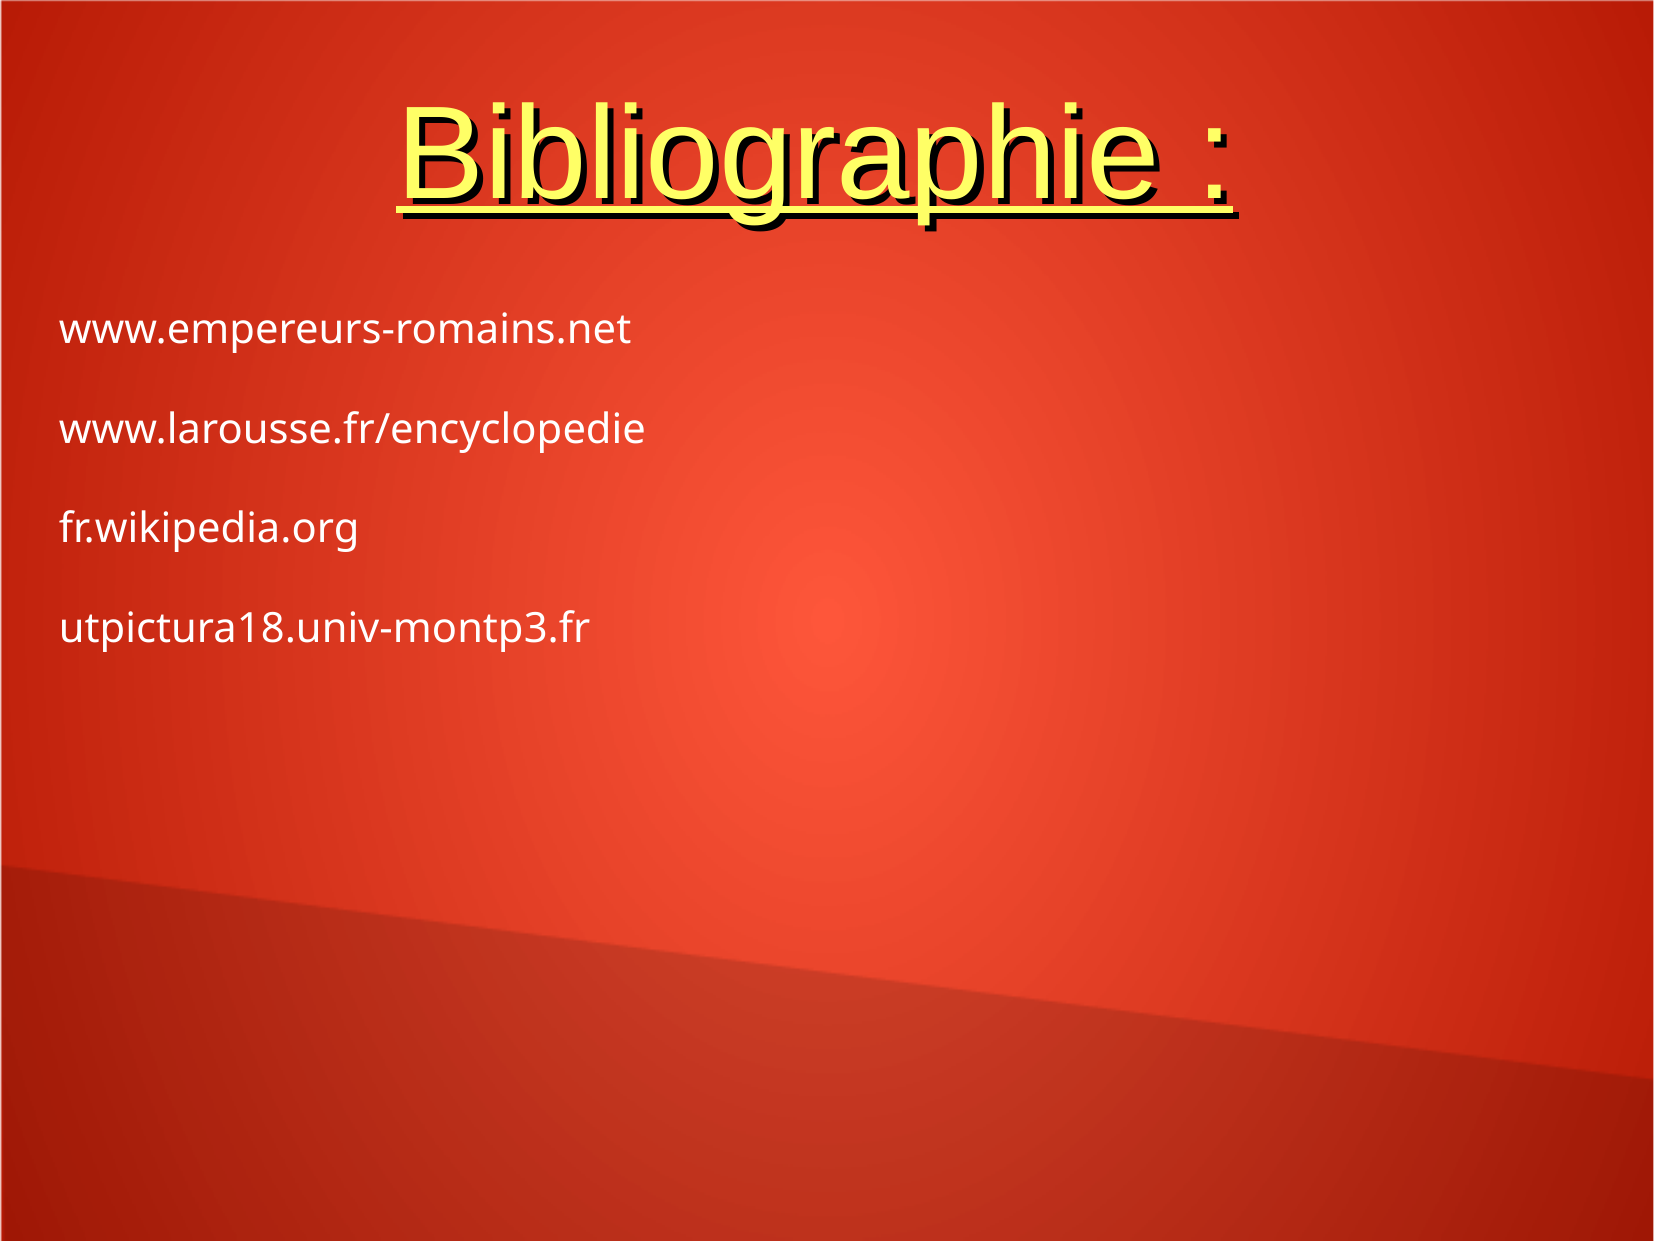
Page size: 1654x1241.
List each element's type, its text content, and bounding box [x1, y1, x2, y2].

list www.empereurs-romains.net www.larousse.fr/encyclopedie fr.wikipedia.org utpictura18.univ-montp3.fr [59, 299, 1548, 1019]
picture [0, 0, 1654, 1241]
title Bibliographie : [70, 49, 1560, 257]
